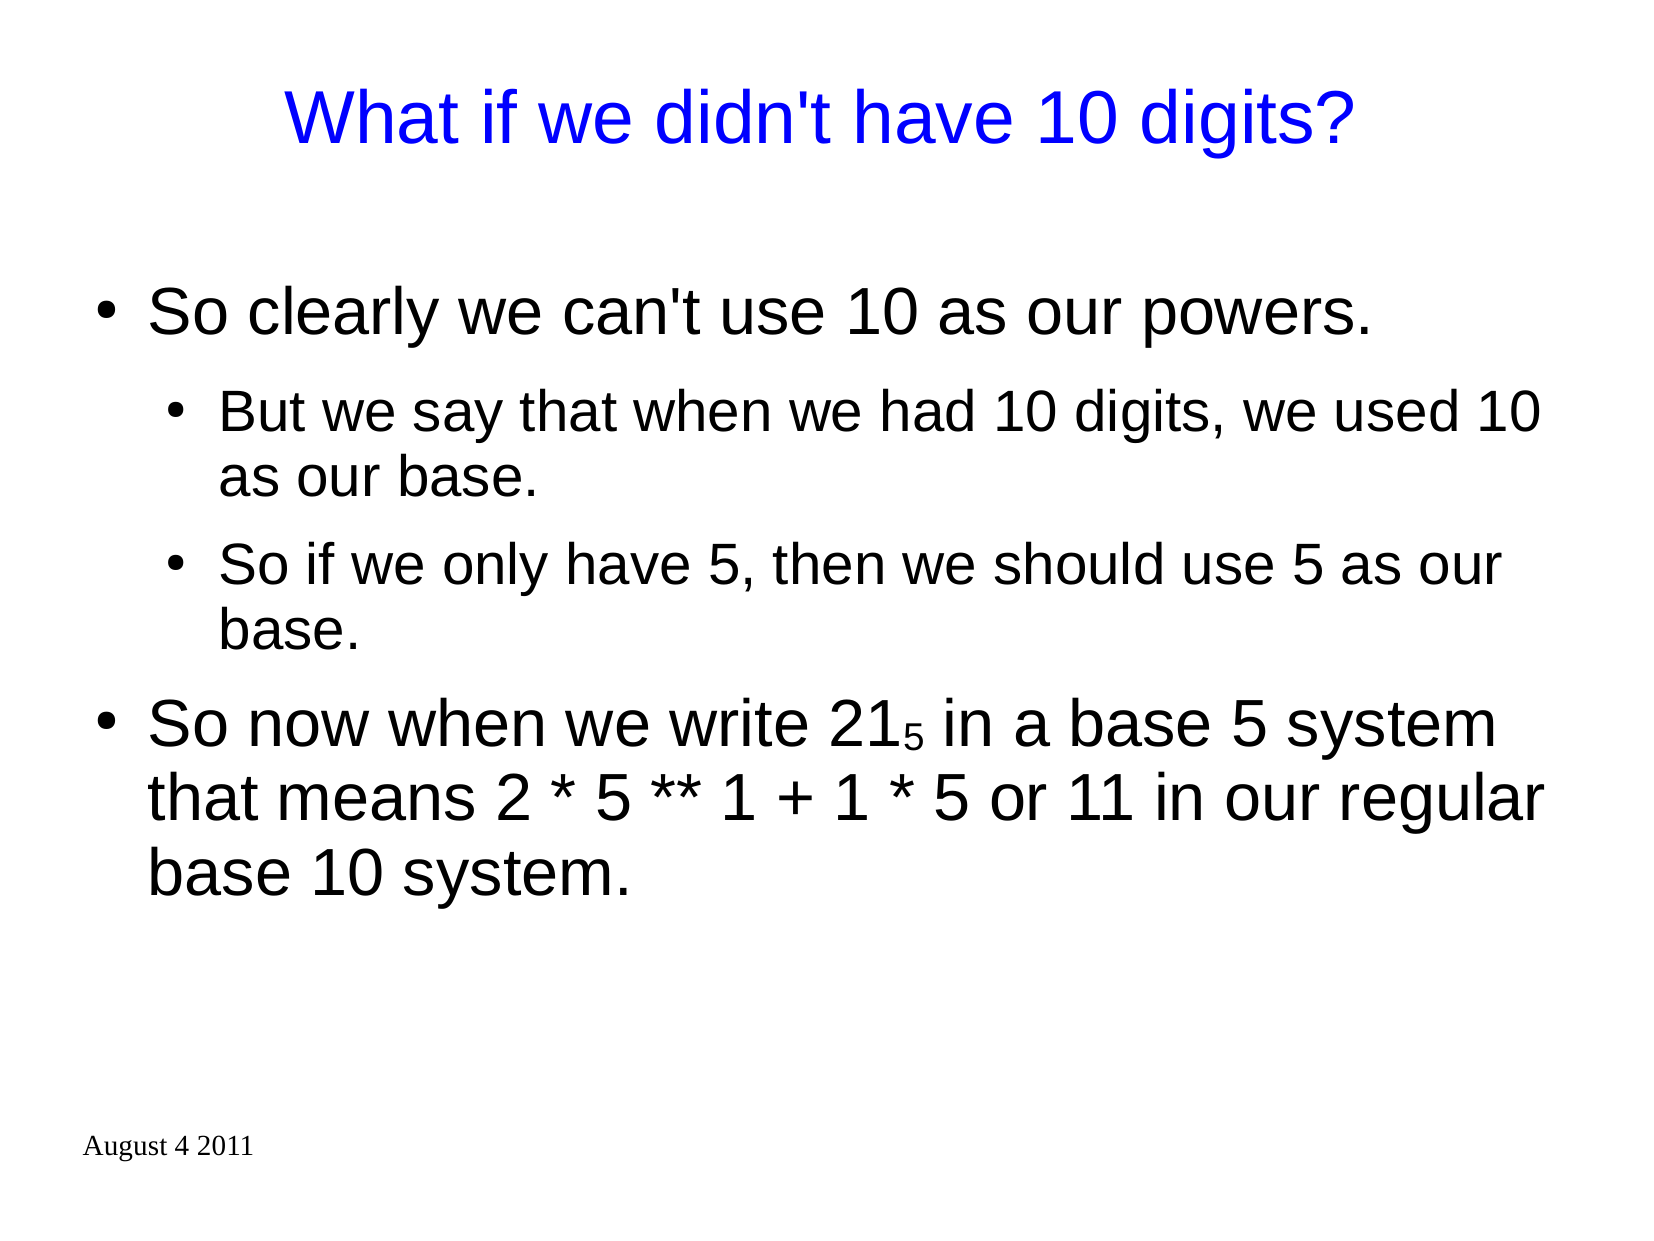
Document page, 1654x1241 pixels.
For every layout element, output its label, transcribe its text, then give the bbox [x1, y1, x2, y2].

list So clearly we can't use 10 as our powers. But we say that when we had 10 digits, we used 10 as our base. So if we only have 5, then we should use 5 as our base. So now when we write 215 in a base 5 system that means 2 * 5 ** 1 + 1 * 5 or 11 in our regular base 10 system. [76, 274, 1565, 1093]
title What if we didn't have 10 digits? [76, 58, 1565, 178]
